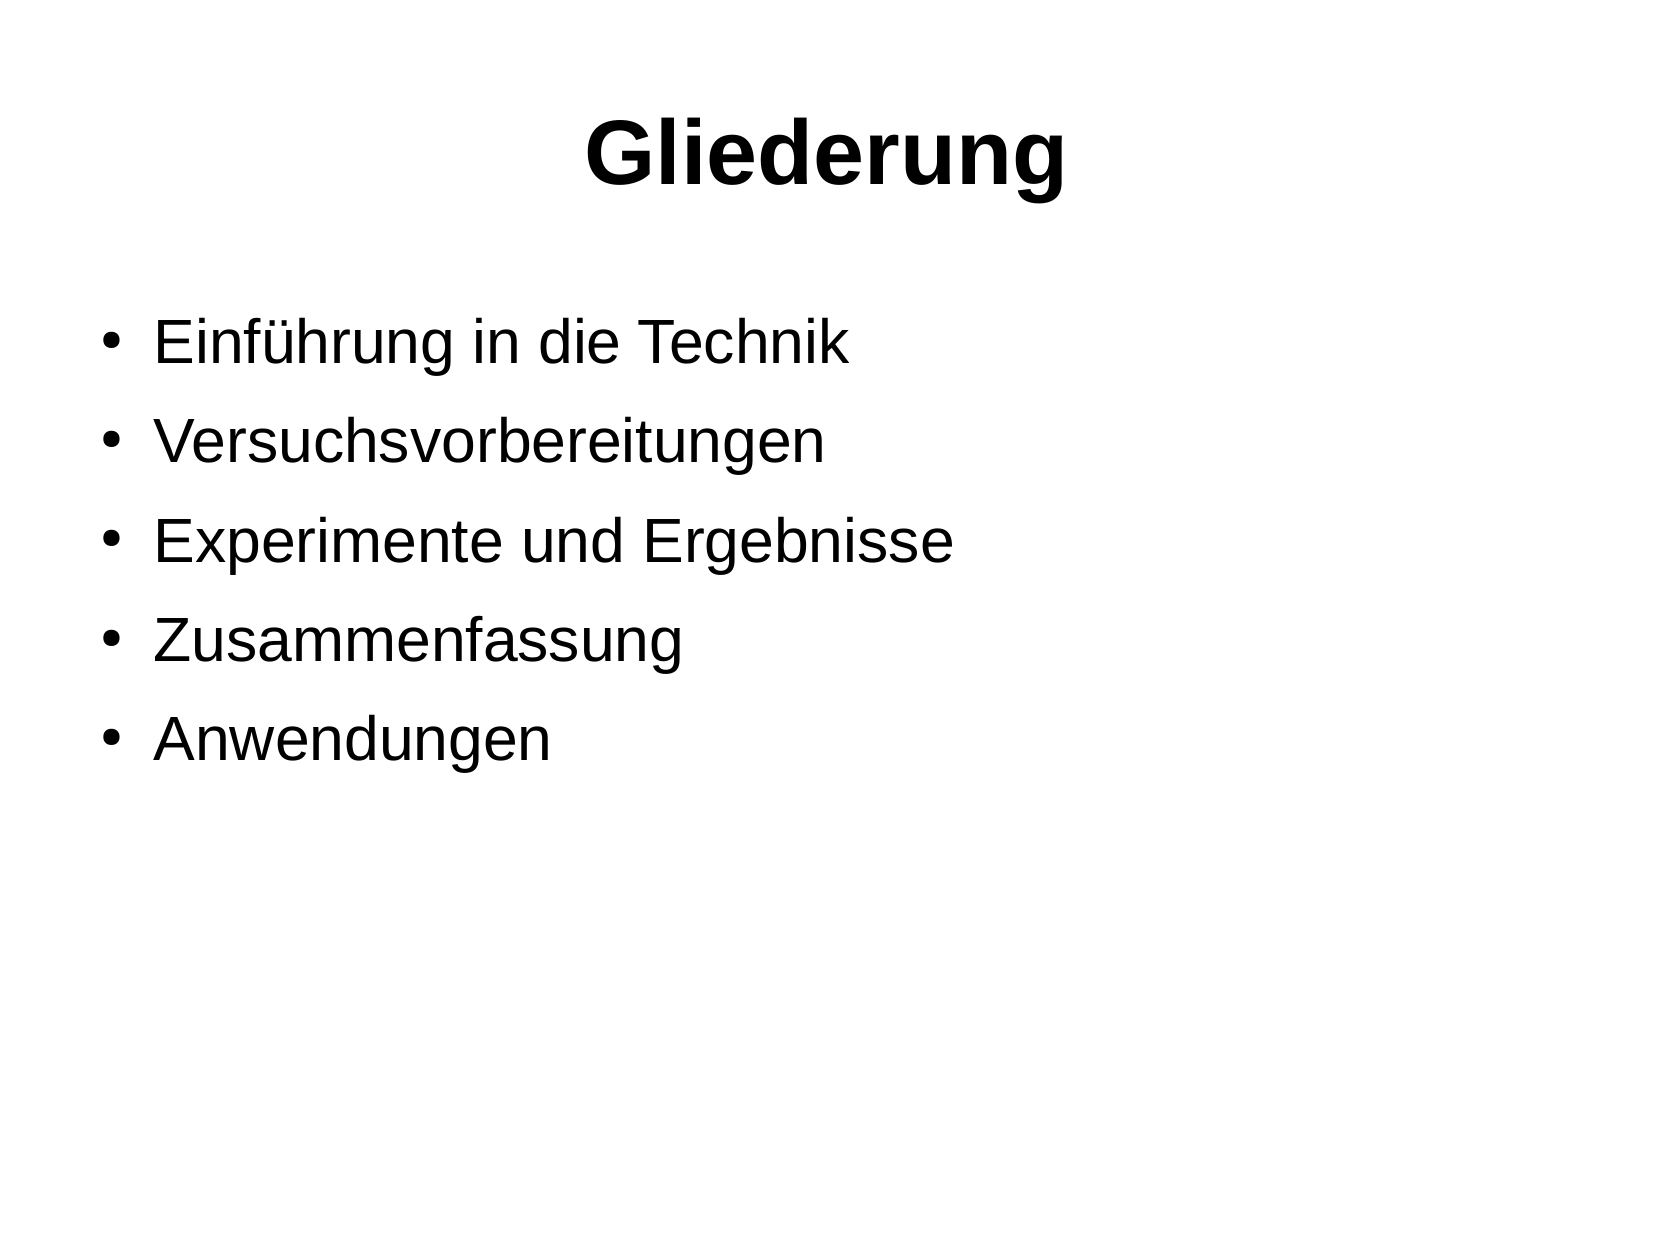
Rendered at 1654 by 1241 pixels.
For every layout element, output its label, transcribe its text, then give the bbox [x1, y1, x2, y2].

title Gliederung [82, 49, 1571, 257]
list Einführung in die Technik Versuchsvorbereitungen Experimente und Ergebnisse Zusammenfassung Anwendungen [82, 307, 1560, 1126]
